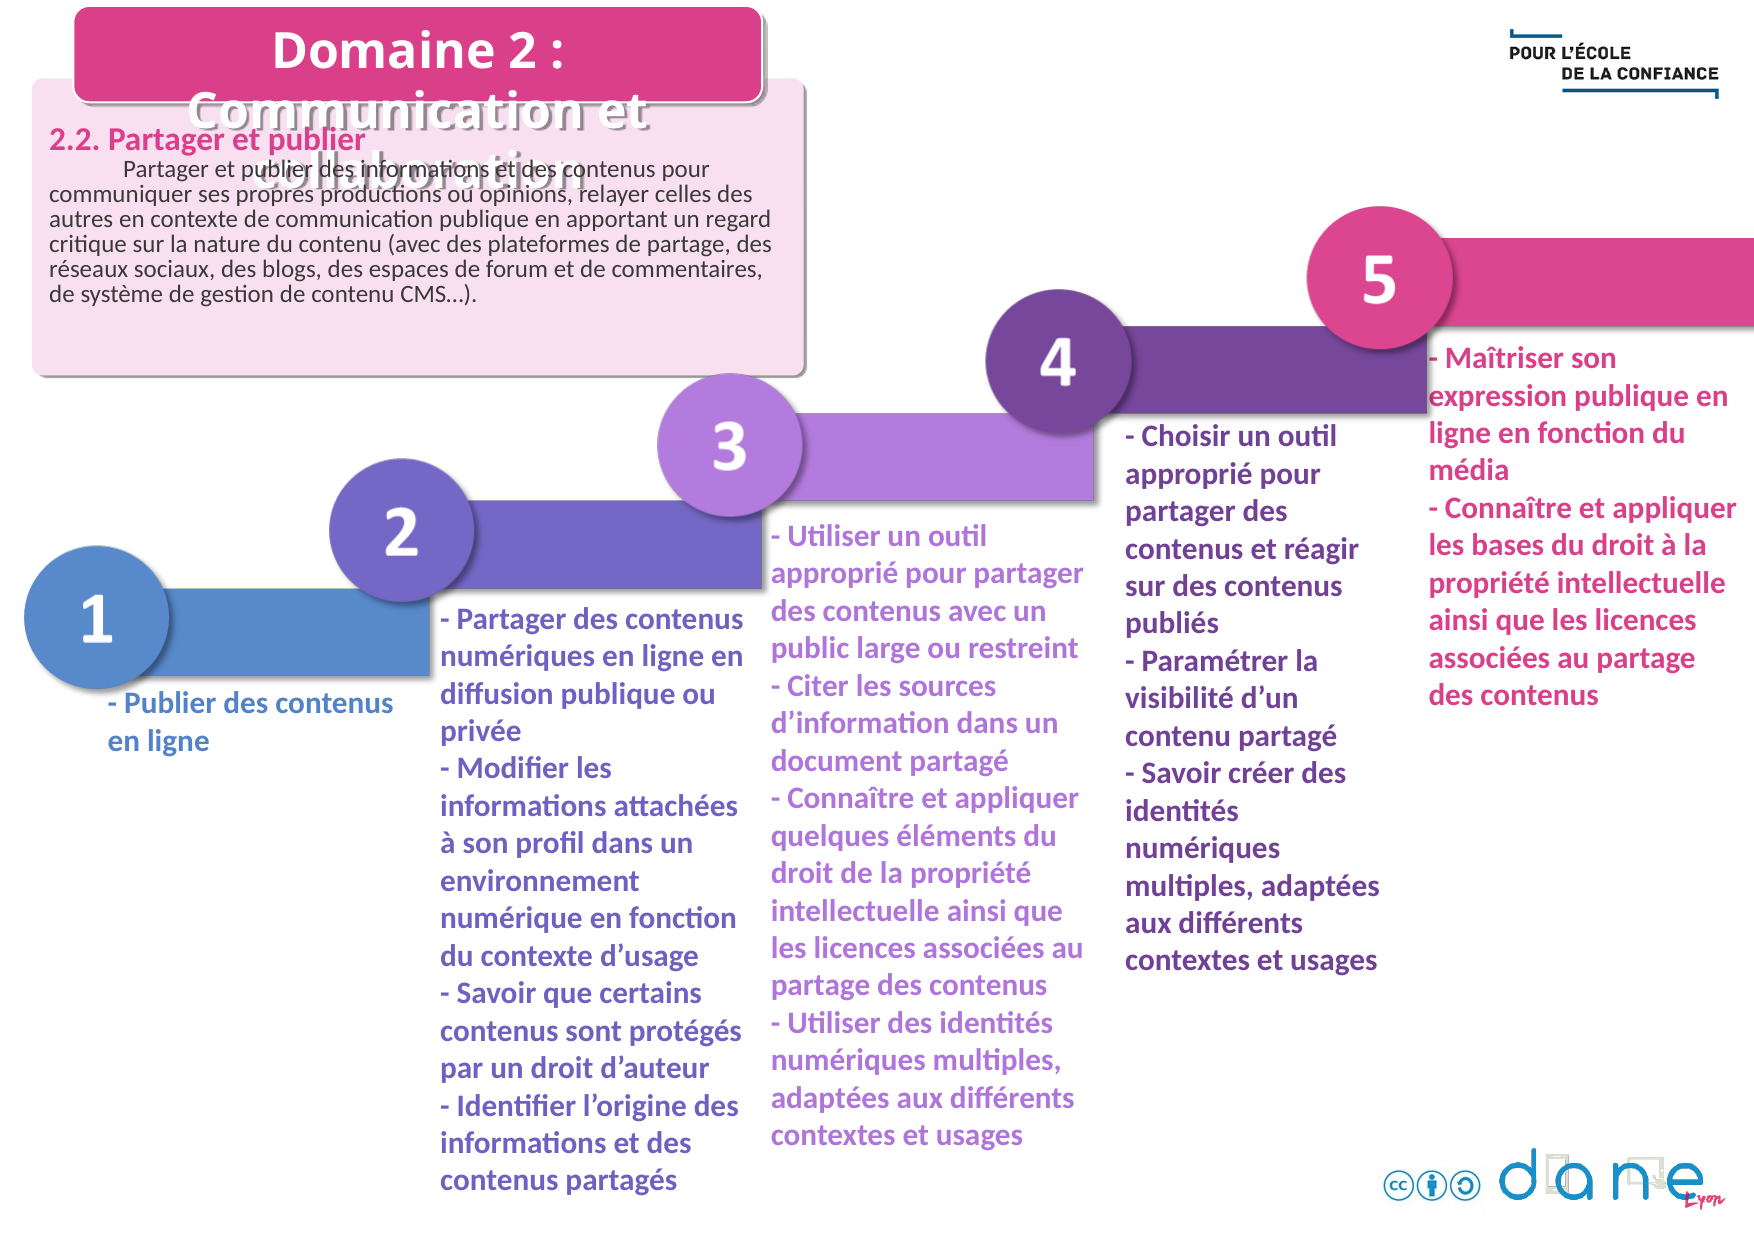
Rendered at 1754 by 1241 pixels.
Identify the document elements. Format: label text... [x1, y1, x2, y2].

text_box [545, 103, 555, 118]
text_box - Utiliser un outil approprié pour partager des contenus avec un public large ou restreint - Citer les sources d’information dans un document partagé - Connaître et appliquer quelques éléments du droit de la propriété intellectuelle ainsi que les licences associées au partage des contenus - Utiliser des identités numériques multiples, adaptées aux différents contextes et usages [756, 721, 1110, 1159]
text_box [197, 103, 224, 118]
text_box - Partager des contenus numériques en ligne en diffusion publique ou privée - Modifier les informations attachées à son profil dans un environnement numérique en fonction du contexte d’usage - Savoir que certains contenus sont protégés par un droit d’auteur - Identifier l’origine des informations et des contenus partagés [425, 721, 768, 1205]
text_box [607, 103, 631, 118]
text_box - Publier des contenus en ligne [93, 721, 425, 840]
text_box [562, 106, 573, 118]
text_box [516, 103, 526, 118]
picture [20, 202, 1754, 721]
text_box [293, 103, 302, 118]
text_box [423, 103, 433, 118]
text_box [277, 106, 287, 118]
text_box [309, 106, 319, 118]
text_box [326, 106, 336, 118]
text_box [31, 78, 190, 202]
text_box [260, 106, 270, 118]
picture [1493, 12, 1734, 113]
text_box [406, 103, 416, 118]
text_box [358, 103, 369, 118]
text_box [478, 103, 488, 118]
picture [1364, 1139, 1729, 1214]
text_box [607, 106, 617, 111]
text_box [437, 103, 472, 118]
text_box [243, 103, 253, 118]
text_box 2.2. Partager et publier Partager et publier des informations et des contenus pour communiquer ses propres productions ou opinions, relayer celles des autres en contexte de communication publique en apportant un regard critique sur la nature du contenu (avec des plateformes de partage, des réseaux sociaux, des blogs, des espaces de forum et de commentaires, de système de gestion de contenu CMS…). [34, 118, 804, 355]
text_box [390, 106, 401, 118]
text_box [530, 106, 541, 118]
text_box [578, 103, 603, 118]
text_box [376, 103, 383, 118]
text_box [495, 103, 509, 118]
text_box [228, 106, 239, 118]
text_box [638, 78, 804, 118]
text_box - Choisir un outil approprié pour partager des contenus et réagir sur des contenus publiés - Paramétrer la visibilité d’un contenu partagé - Savoir créer des identités numériques multiples, adaptées aux différents contextes et usages [1110, 721, 1414, 985]
text_box Domaine 2 : Communication et collaboration [73, 5, 763, 103]
text_box [342, 103, 351, 118]
